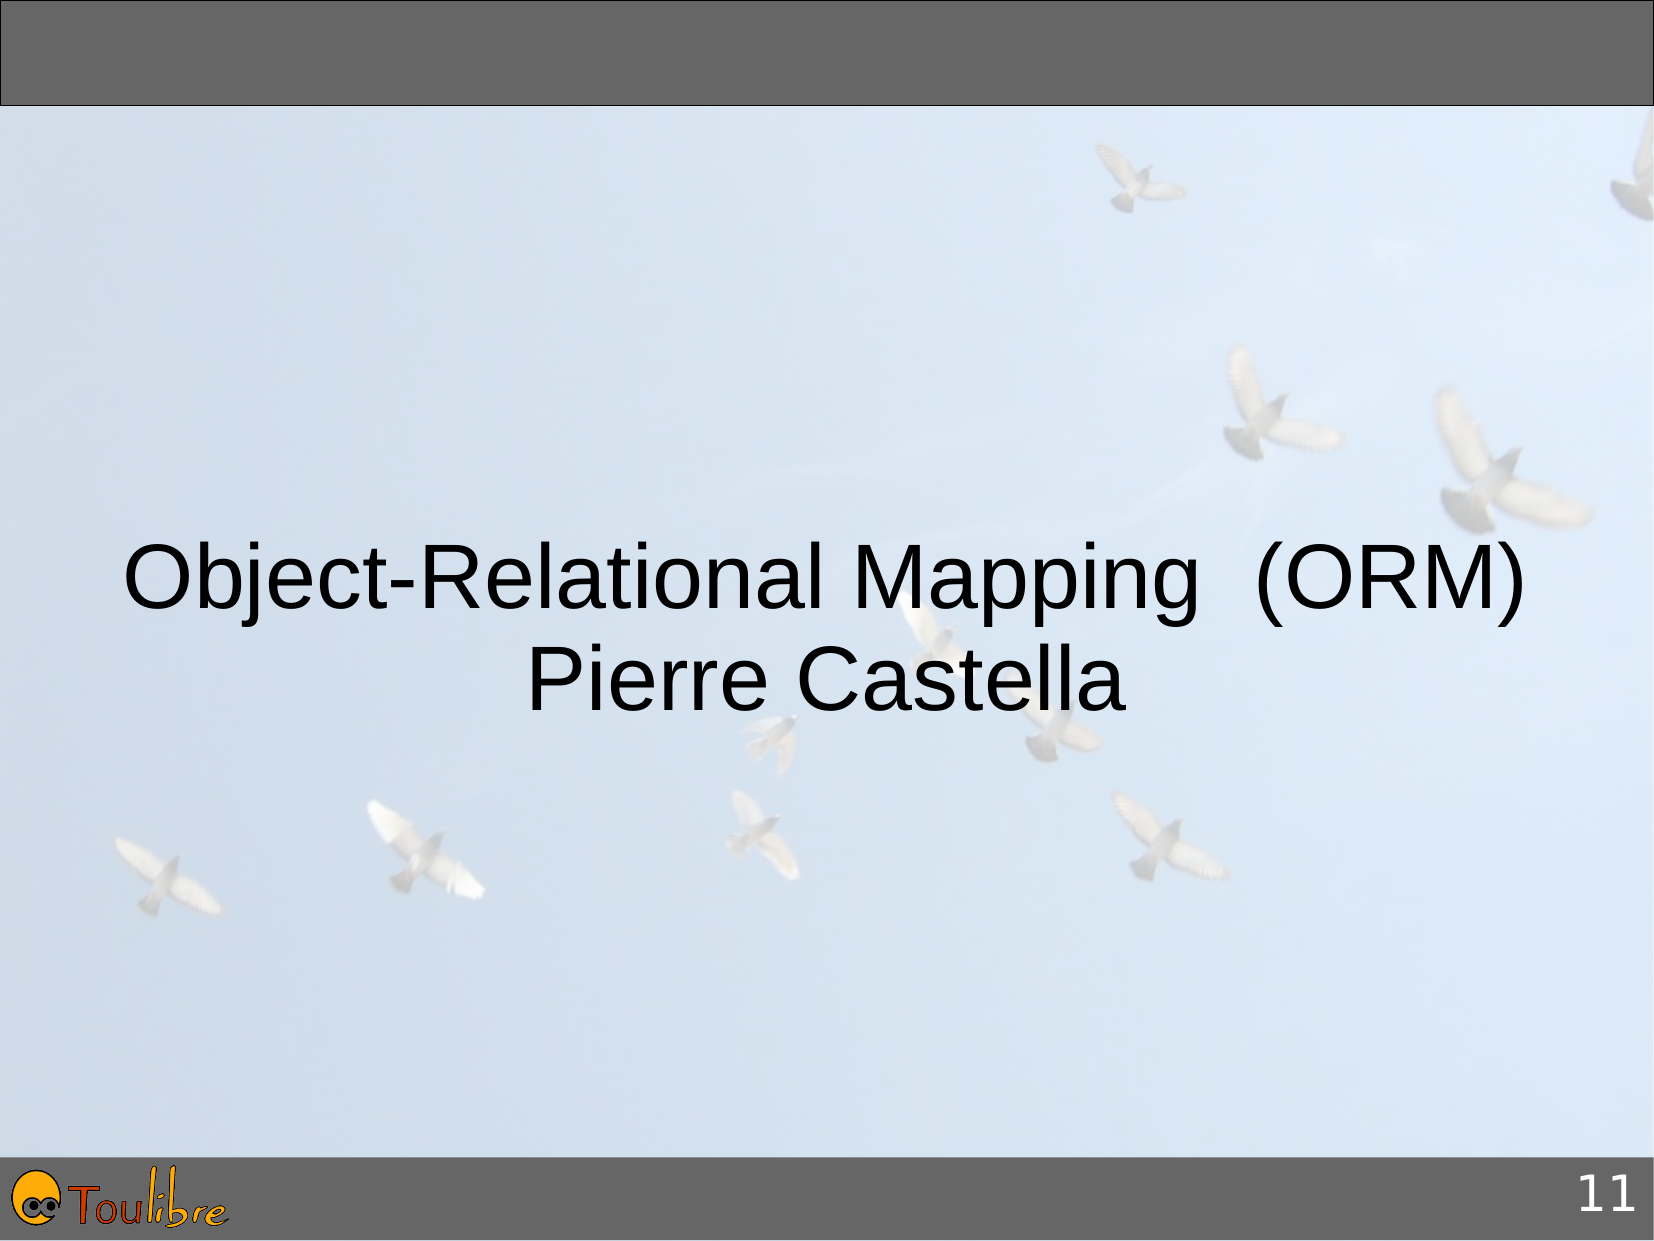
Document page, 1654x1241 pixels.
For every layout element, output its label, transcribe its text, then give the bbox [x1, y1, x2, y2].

subtitle Object-Relational Mapping (ORM) Pierre Castella [82, 154, 1571, 1102]
picture [11, 1165, 229, 1228]
